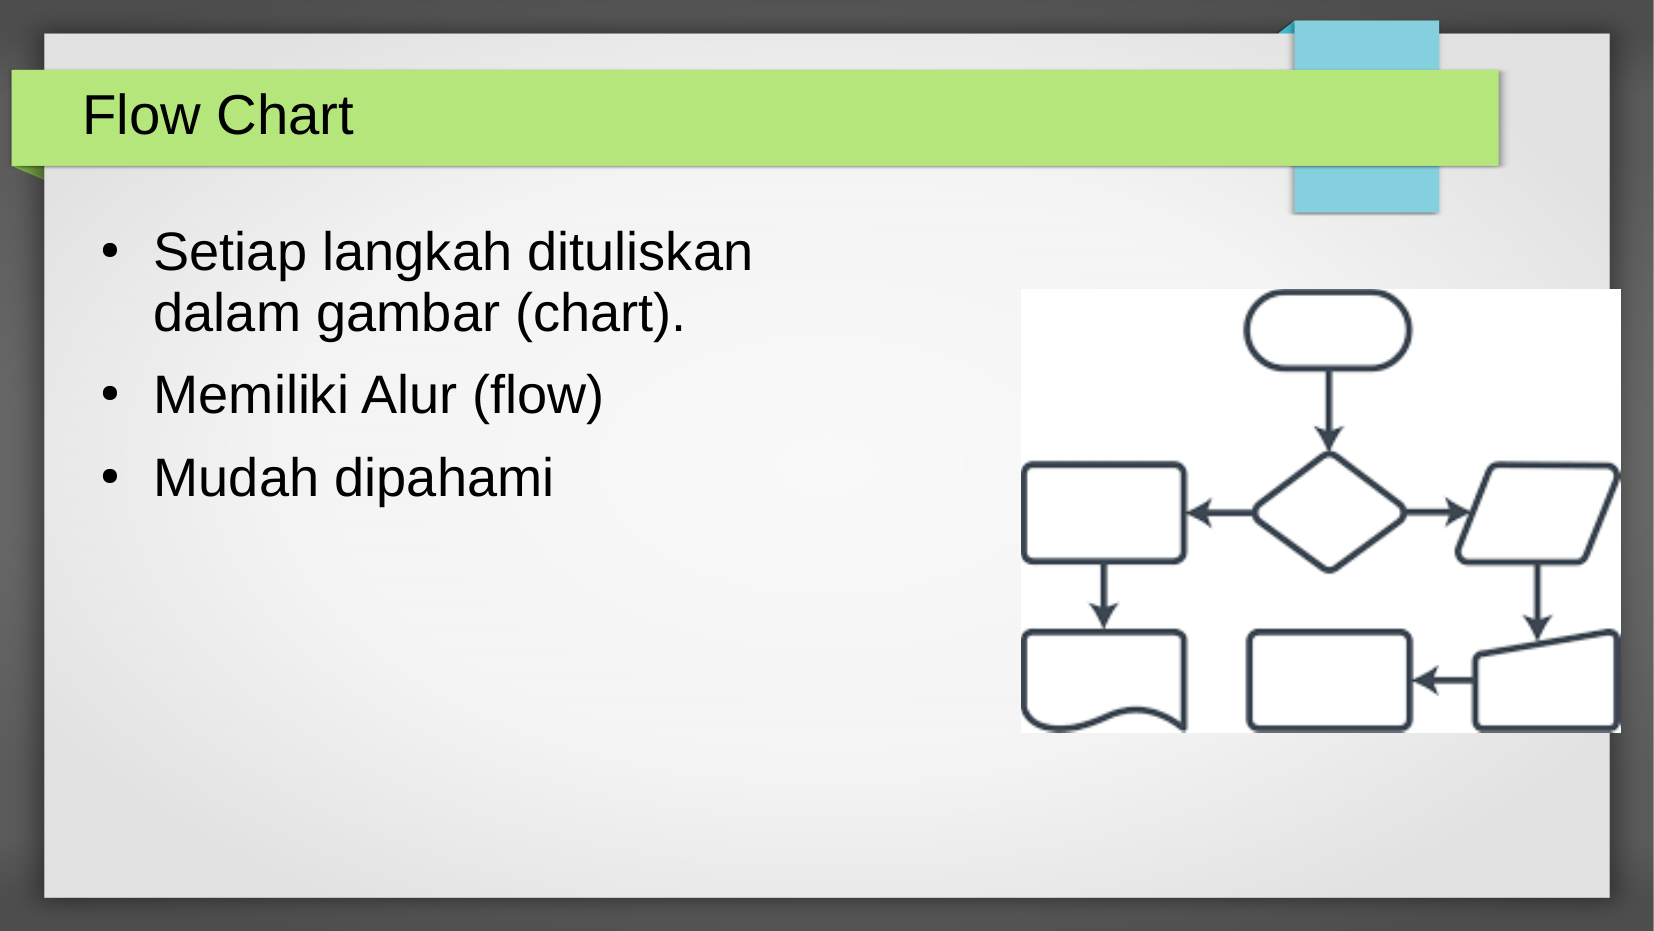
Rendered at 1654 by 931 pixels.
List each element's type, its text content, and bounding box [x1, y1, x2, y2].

picture [0, 0, 1654, 931]
title Flow Chart [82, 70, 1264, 160]
list Setiap langkah dituliskan dalam gambar (chart). Memiliki Alur (flow) Mudah dipahami [82, 221, 809, 761]
